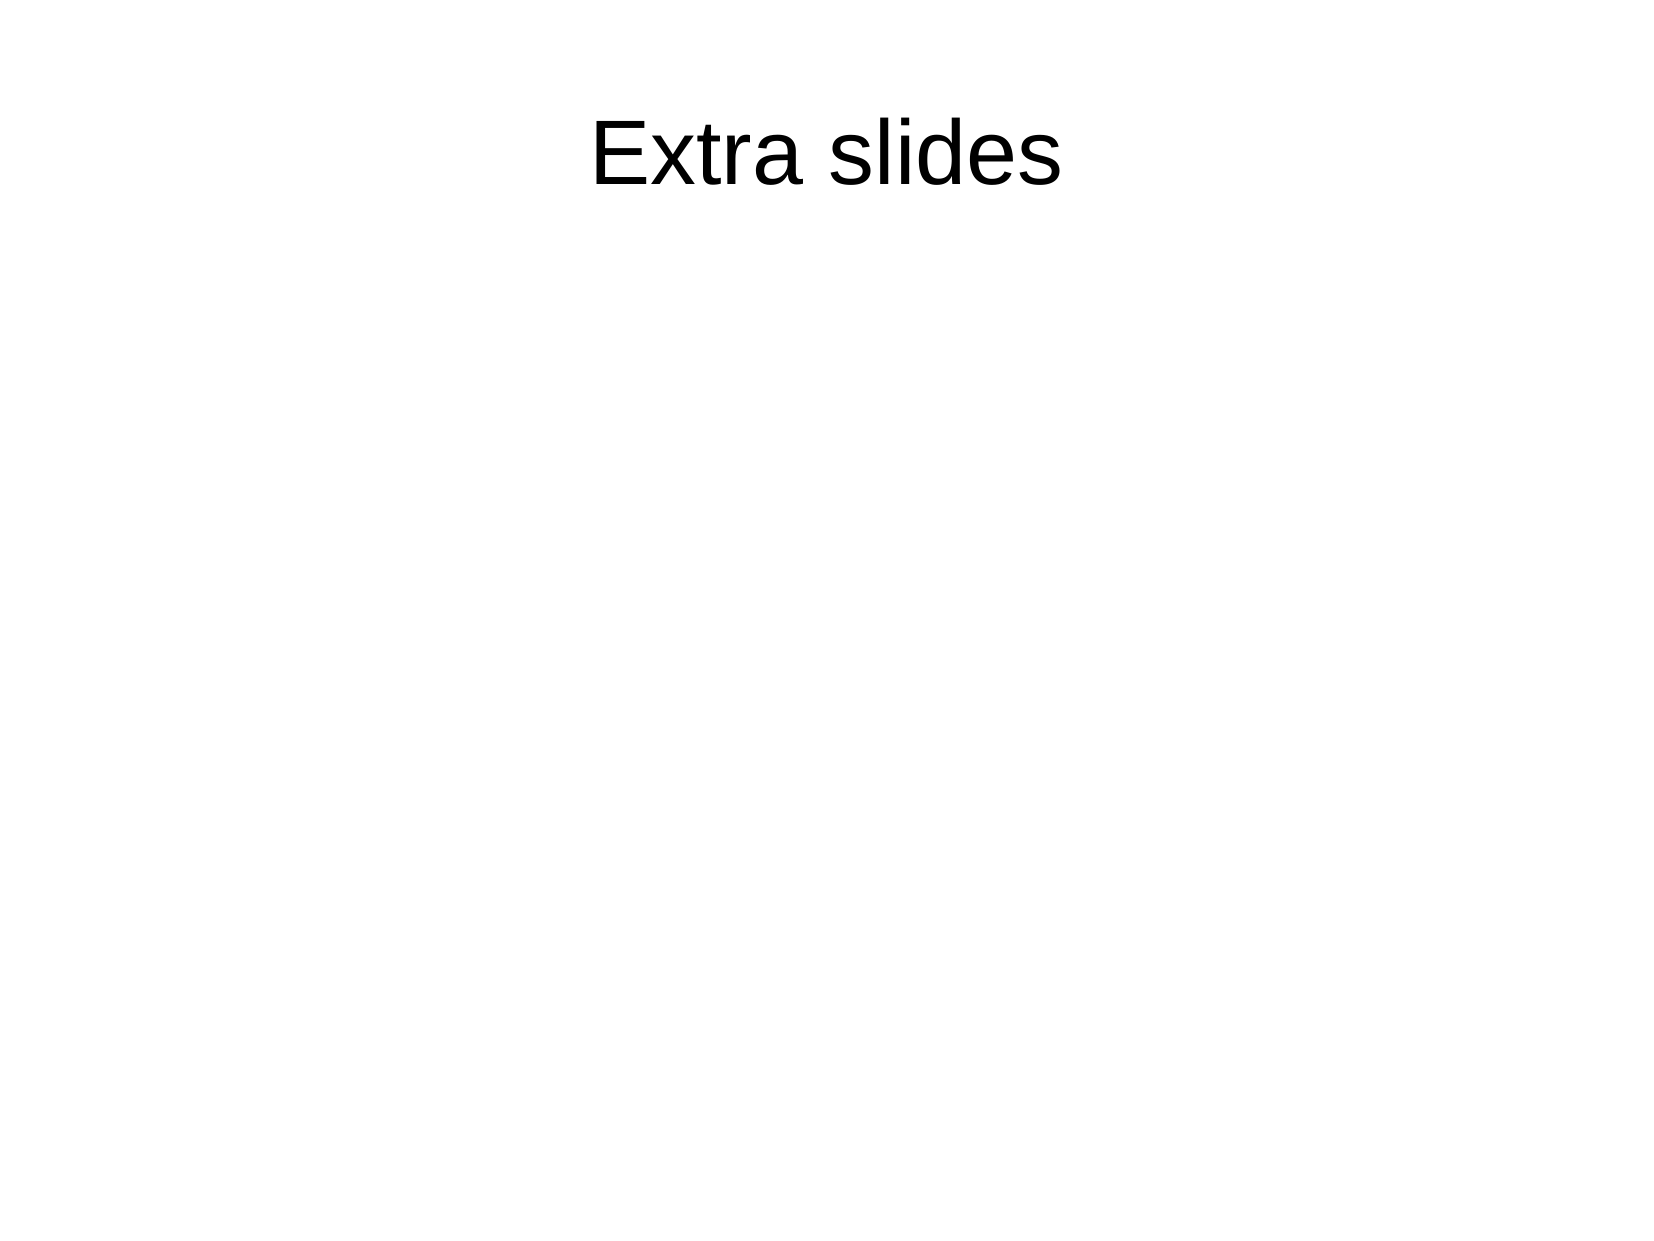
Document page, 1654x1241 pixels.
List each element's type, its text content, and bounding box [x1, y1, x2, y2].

title Extra slides [82, 49, 1571, 257]
